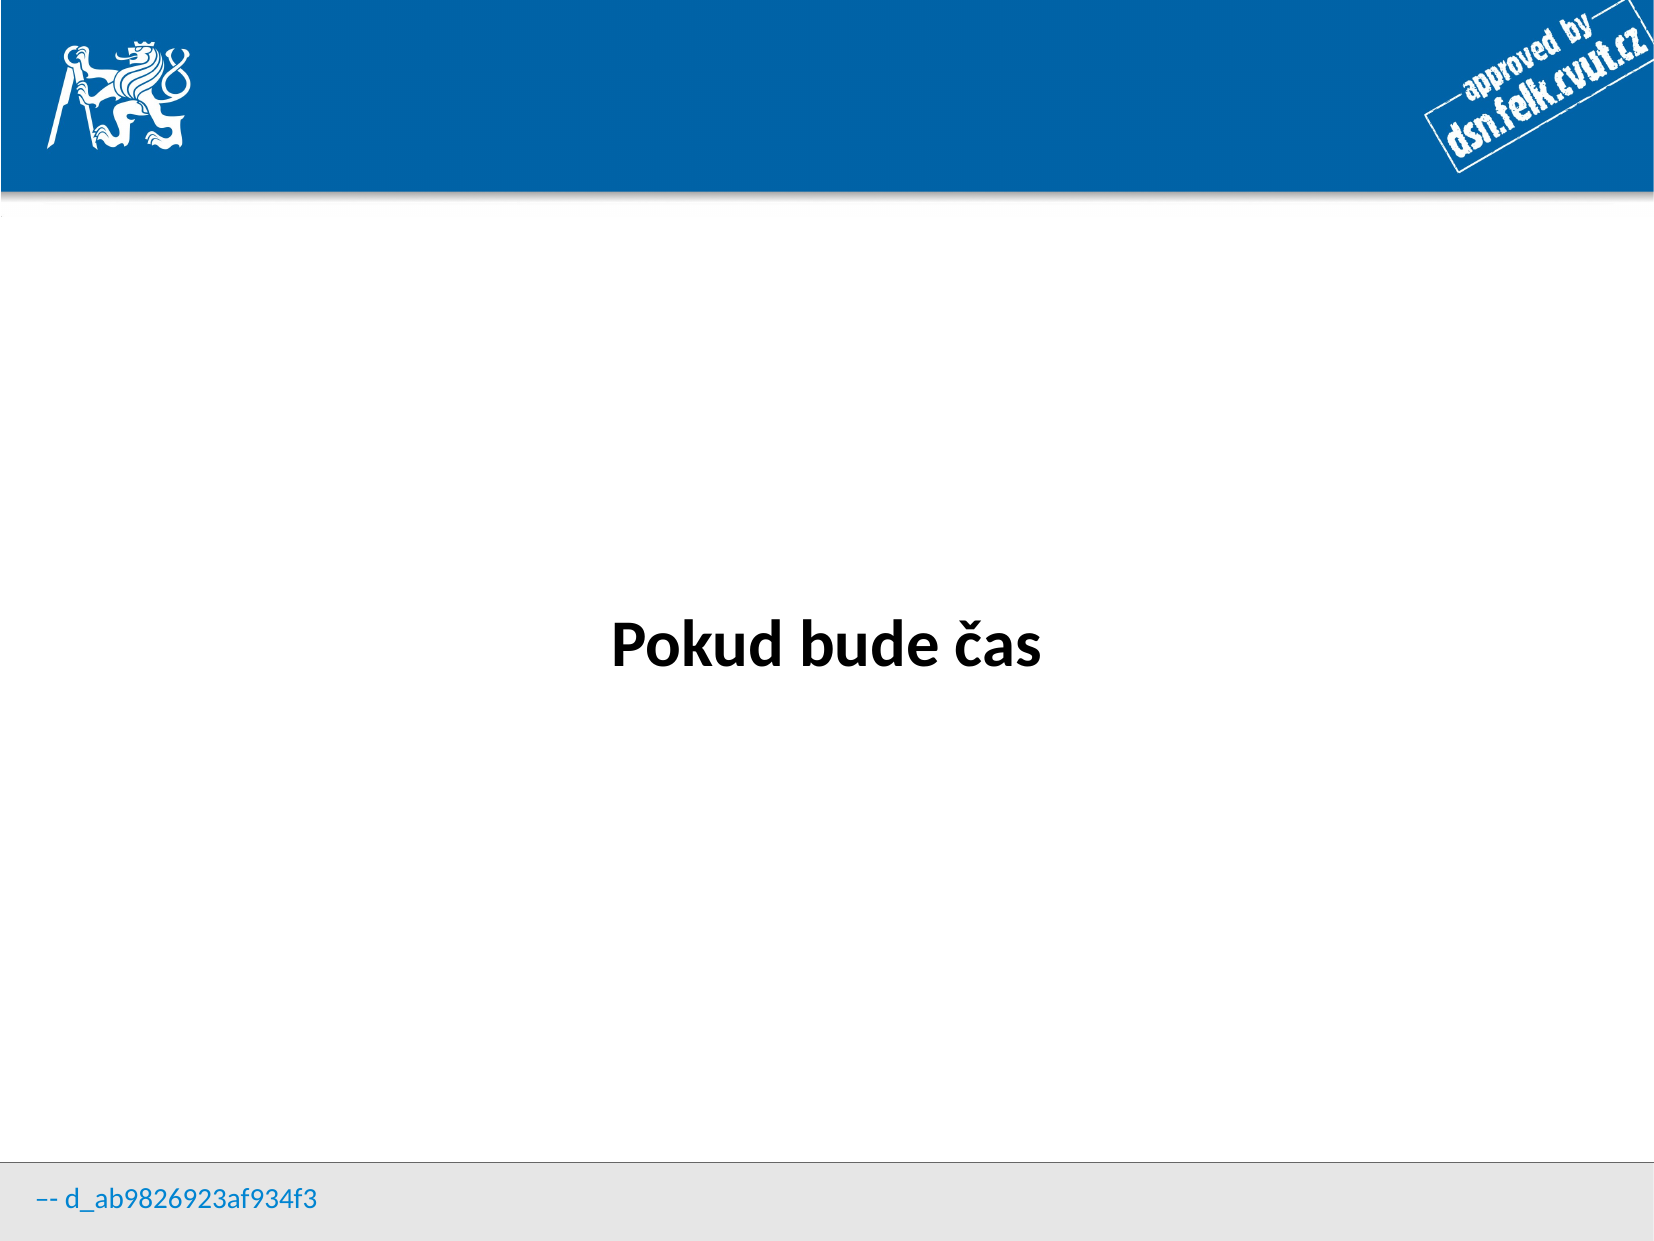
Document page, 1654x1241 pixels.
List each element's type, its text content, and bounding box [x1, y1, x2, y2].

picture [1, 0, 1654, 217]
subtitle Pokud bude čas [82, 290, 1571, 1010]
